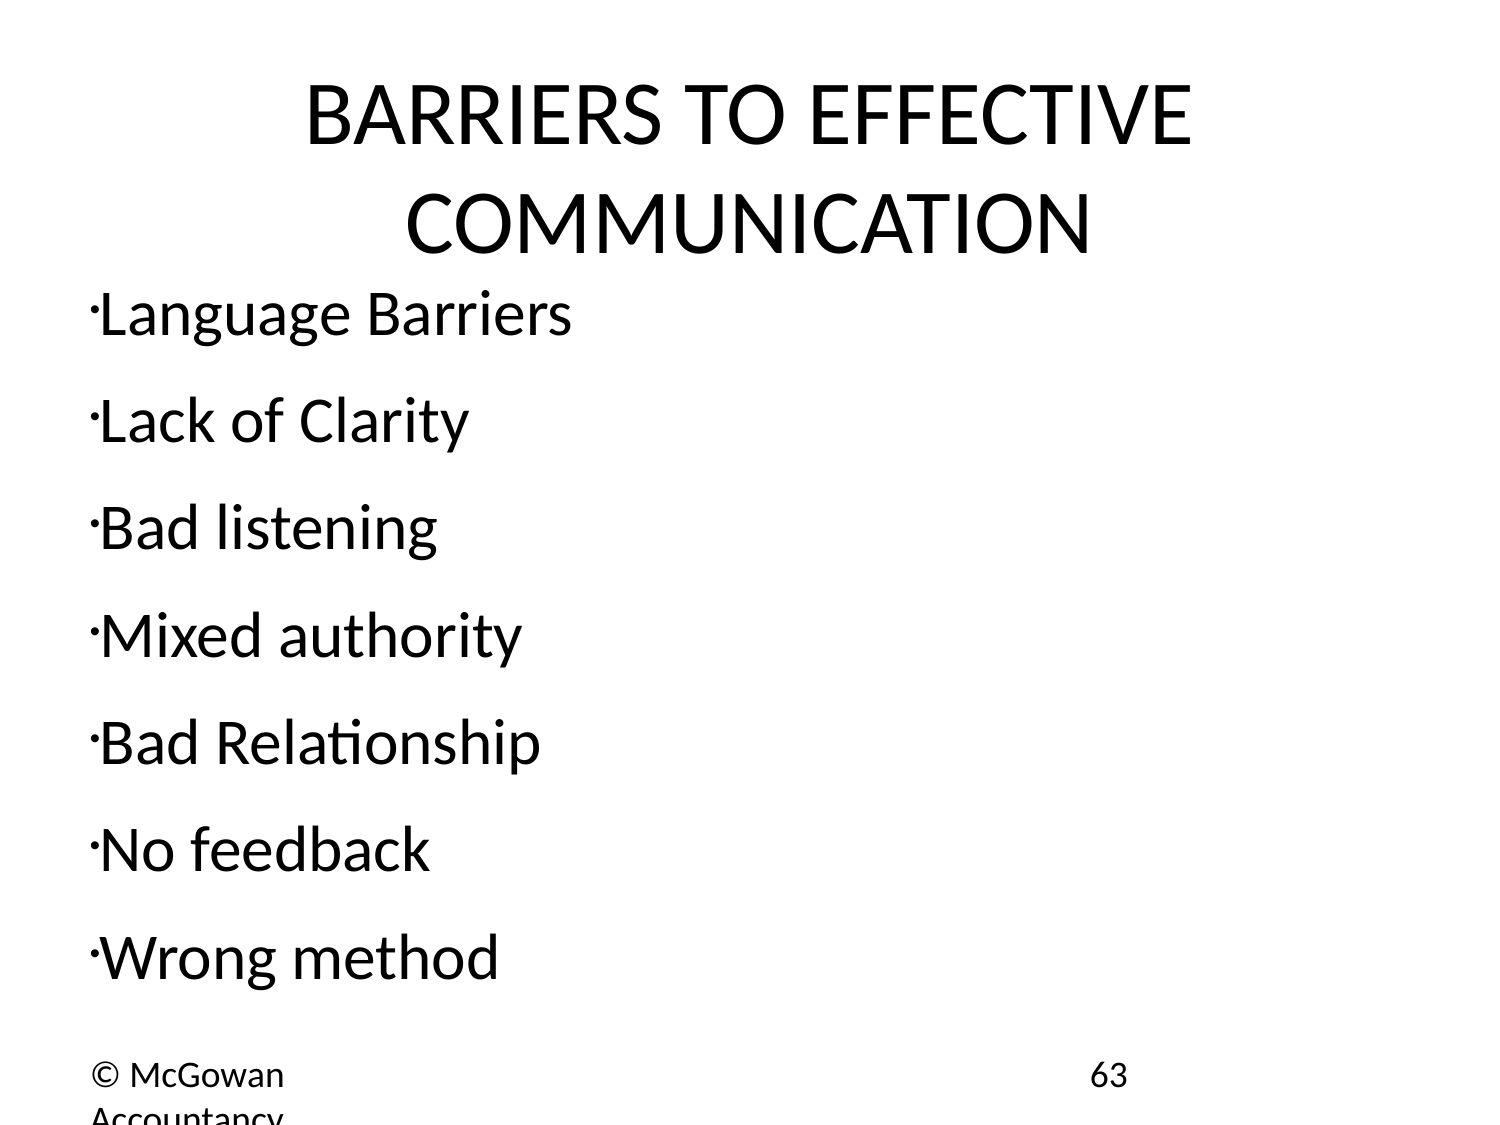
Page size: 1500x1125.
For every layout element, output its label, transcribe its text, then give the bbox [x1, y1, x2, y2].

list Language Barriers Lack of Clarity Bad listening Mixed authority Bad Relationship No feedback Wrong method [75, 262, 1425, 1005]
text_box [1074, 1042, 1425, 1103]
title BARRIERS TO EFFECTIVE COMMUNICATION [75, 45, 1425, 233]
text_box © McGowan Accountancy Services [75, 1042, 425, 1103]
